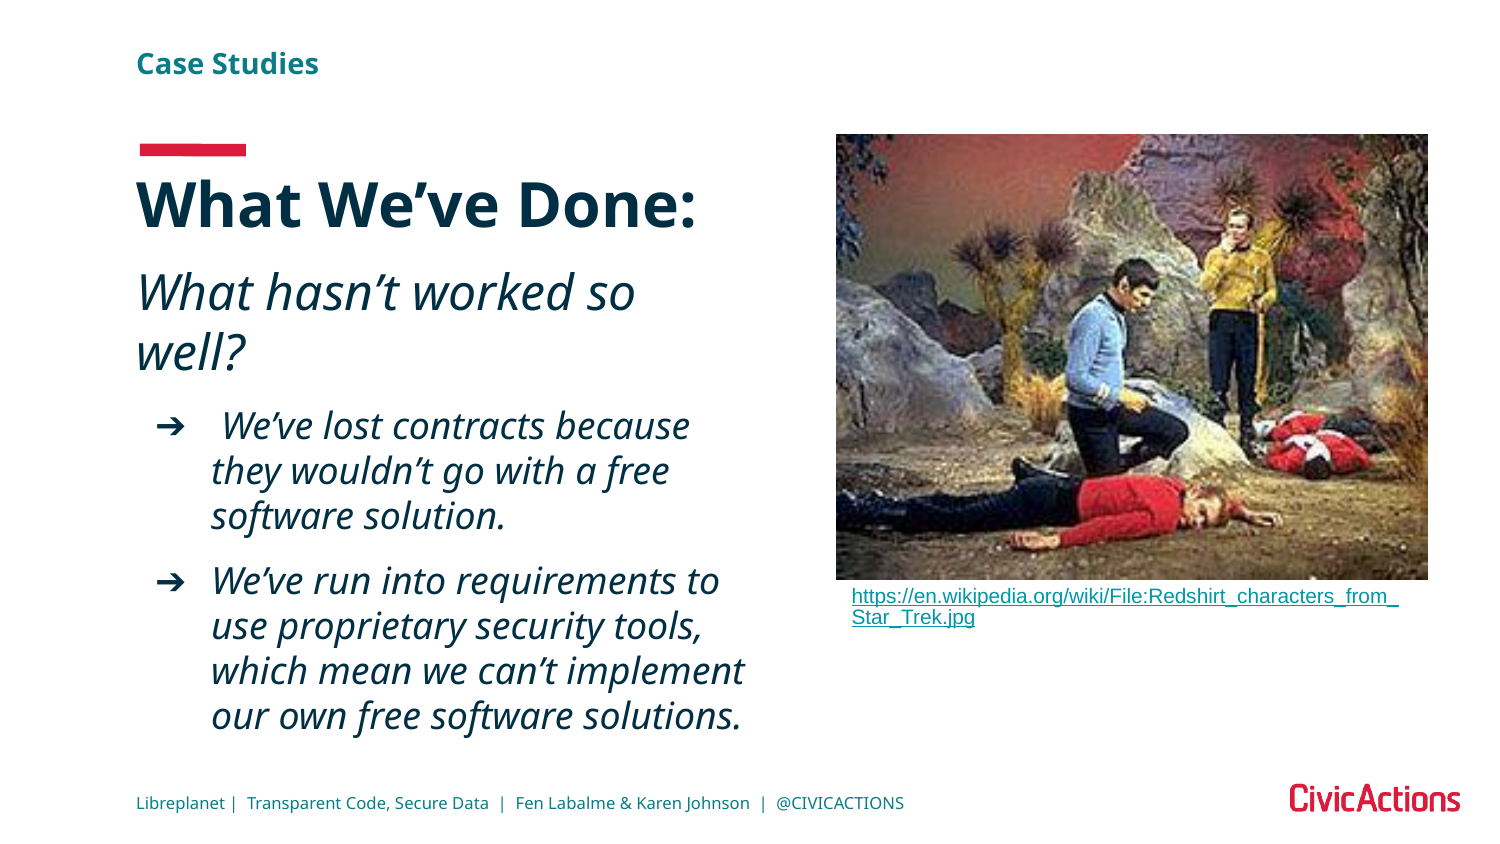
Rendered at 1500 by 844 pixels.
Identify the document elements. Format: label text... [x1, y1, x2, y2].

list What We’ve Done: What hasn’t worked so well? We’ve lost contracts because they wouldn’t go with a free software solution. We’ve run into requirements to use proprietary security tools, which mean we can’t implement our own free software solutions. [121, 150, 769, 778]
text_box Libreplanet | Transparent Code, Secure Data | Fen Labalme & Karen Johnson | @CIVICACTIONS [121, 778, 1467, 817]
text_box https://en.wikipedia.org/wiki/File:Redshirt_characters_from_Star_Trek.jpg [836, 567, 1416, 633]
title Case Studies [121, 30, 1375, 112]
picture [836, 134, 1428, 580]
